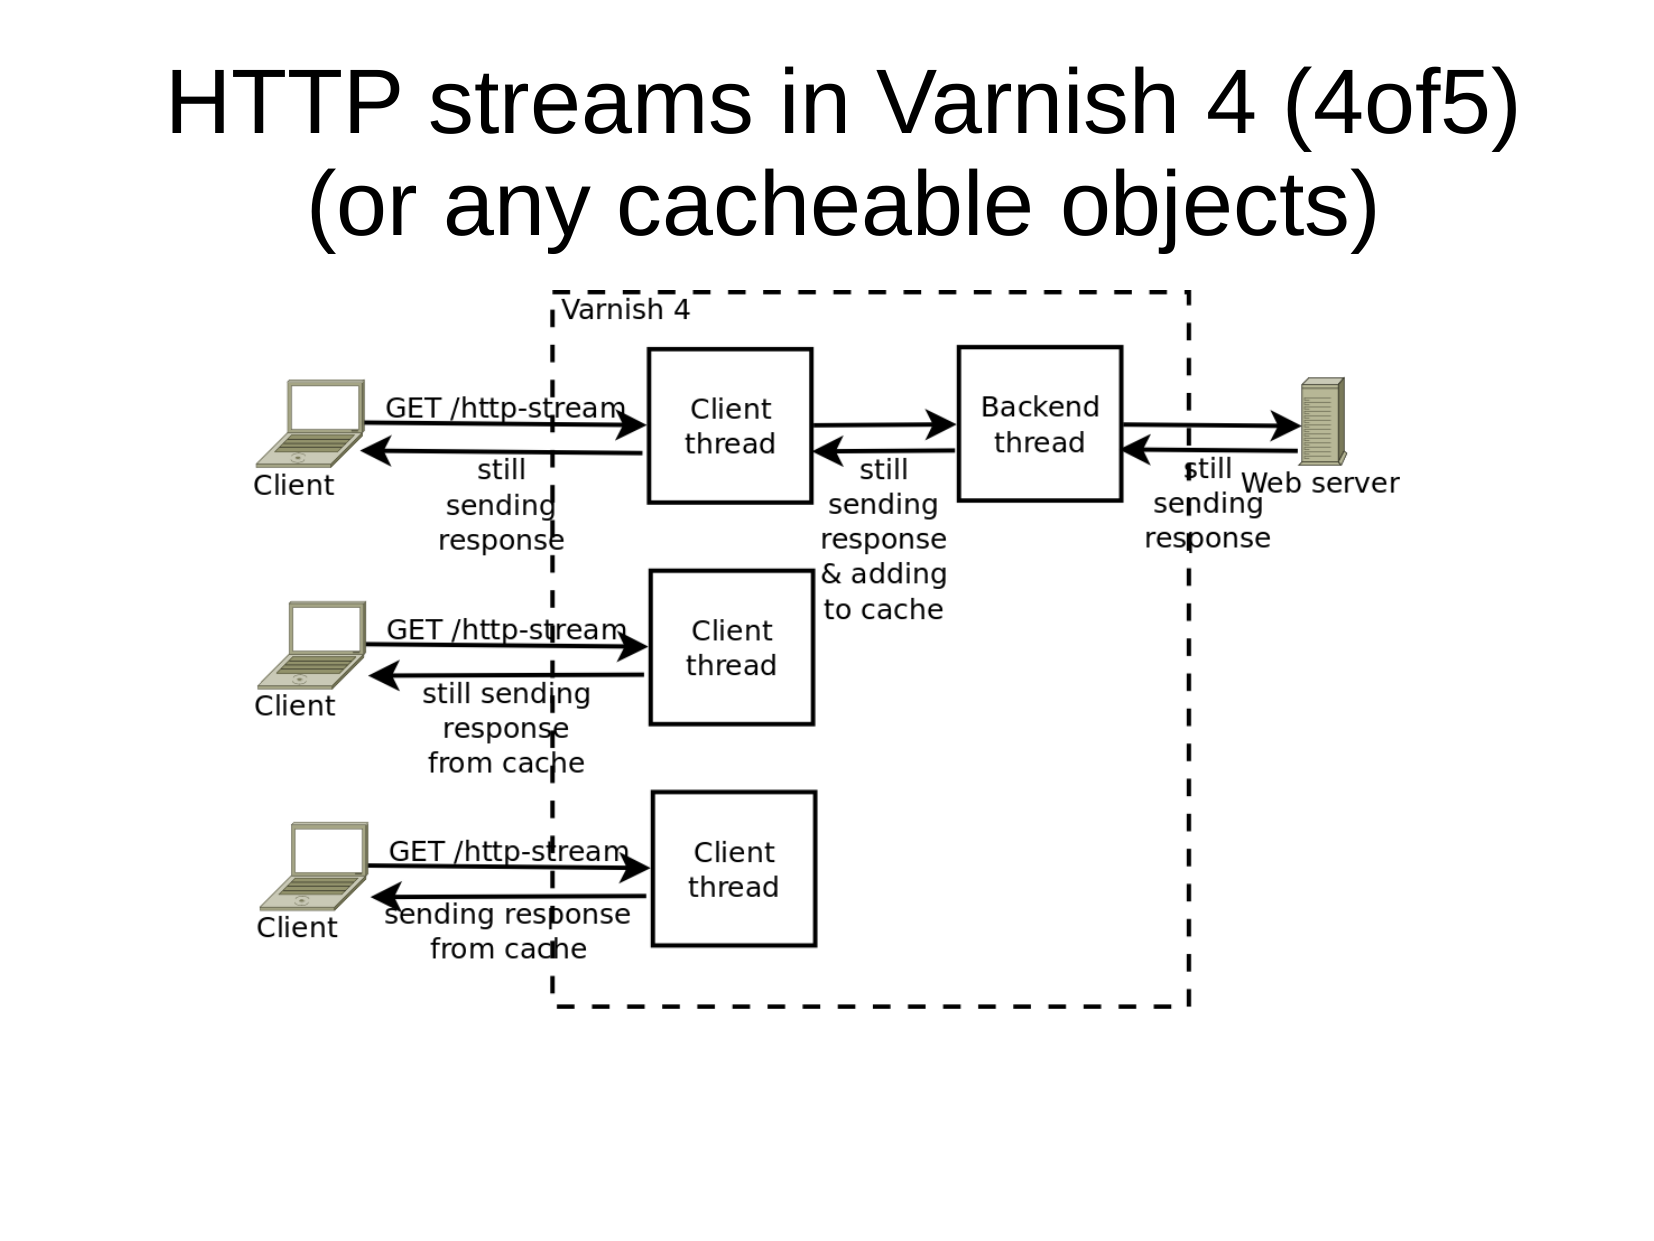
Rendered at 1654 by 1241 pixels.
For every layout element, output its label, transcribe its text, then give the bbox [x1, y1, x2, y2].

title HTTP streams in Varnish 4 (4of5) (or any cacheable objects) [82, 49, 1571, 257]
picture [253, 290, 1401, 1010]
